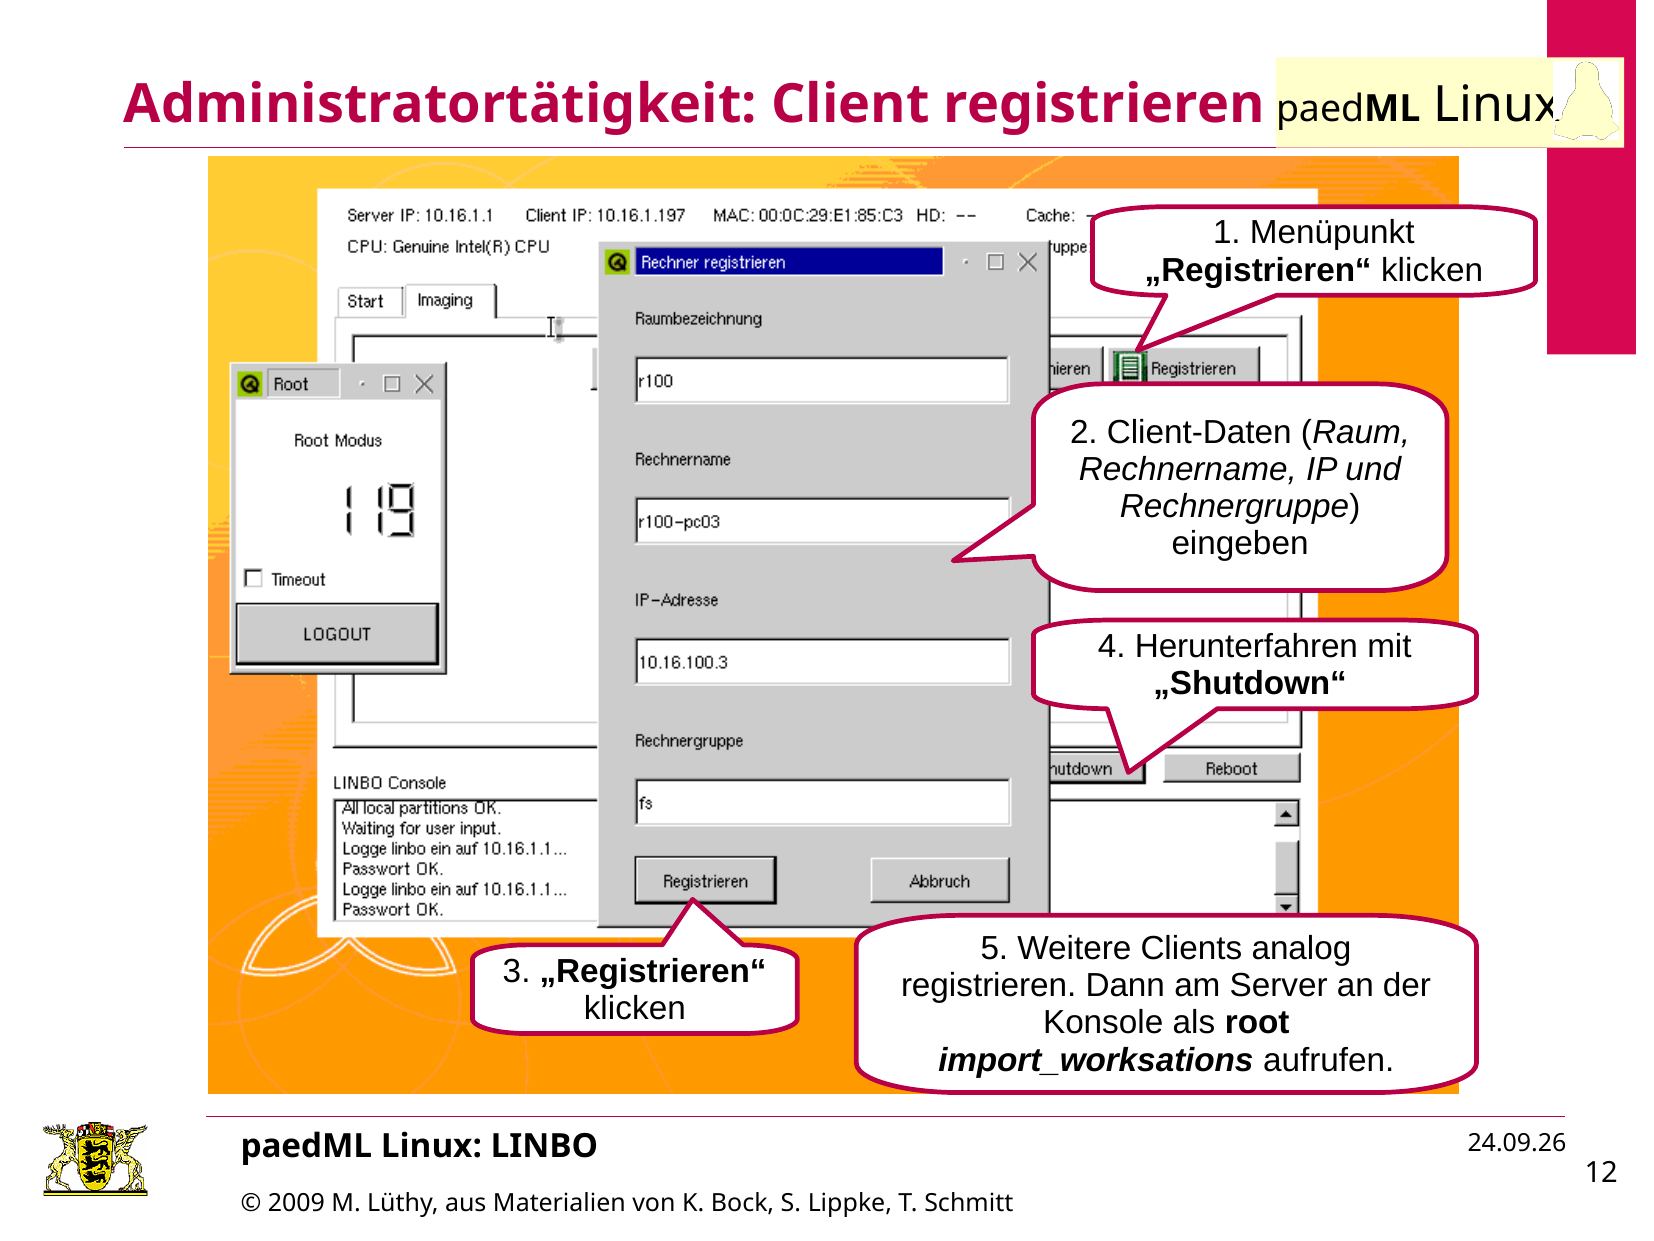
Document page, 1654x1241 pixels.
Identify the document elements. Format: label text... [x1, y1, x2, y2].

picture [41, 1121, 148, 1198]
text_box 2. Client-Daten (Raum, Rechnername, IP und Rechnergruppe) eingeben [953, 383, 1447, 591]
picture [208, 156, 1459, 1094]
text_box 1. Menüpunkt „Registrieren“ klicken [1092, 206, 1536, 351]
text_box 4. Herunterfahren mit „Shutdown“ [1033, 620, 1477, 773]
title Administratortätigkeit: Client registrieren [124, 67, 1270, 136]
text_box 5. Weitere Clients analog registrieren. Dann am Server an der Konsole als root import_worksations aufrufen. [856, 915, 1477, 1093]
text_box 3. „Registrieren“ klicken [472, 899, 798, 1034]
